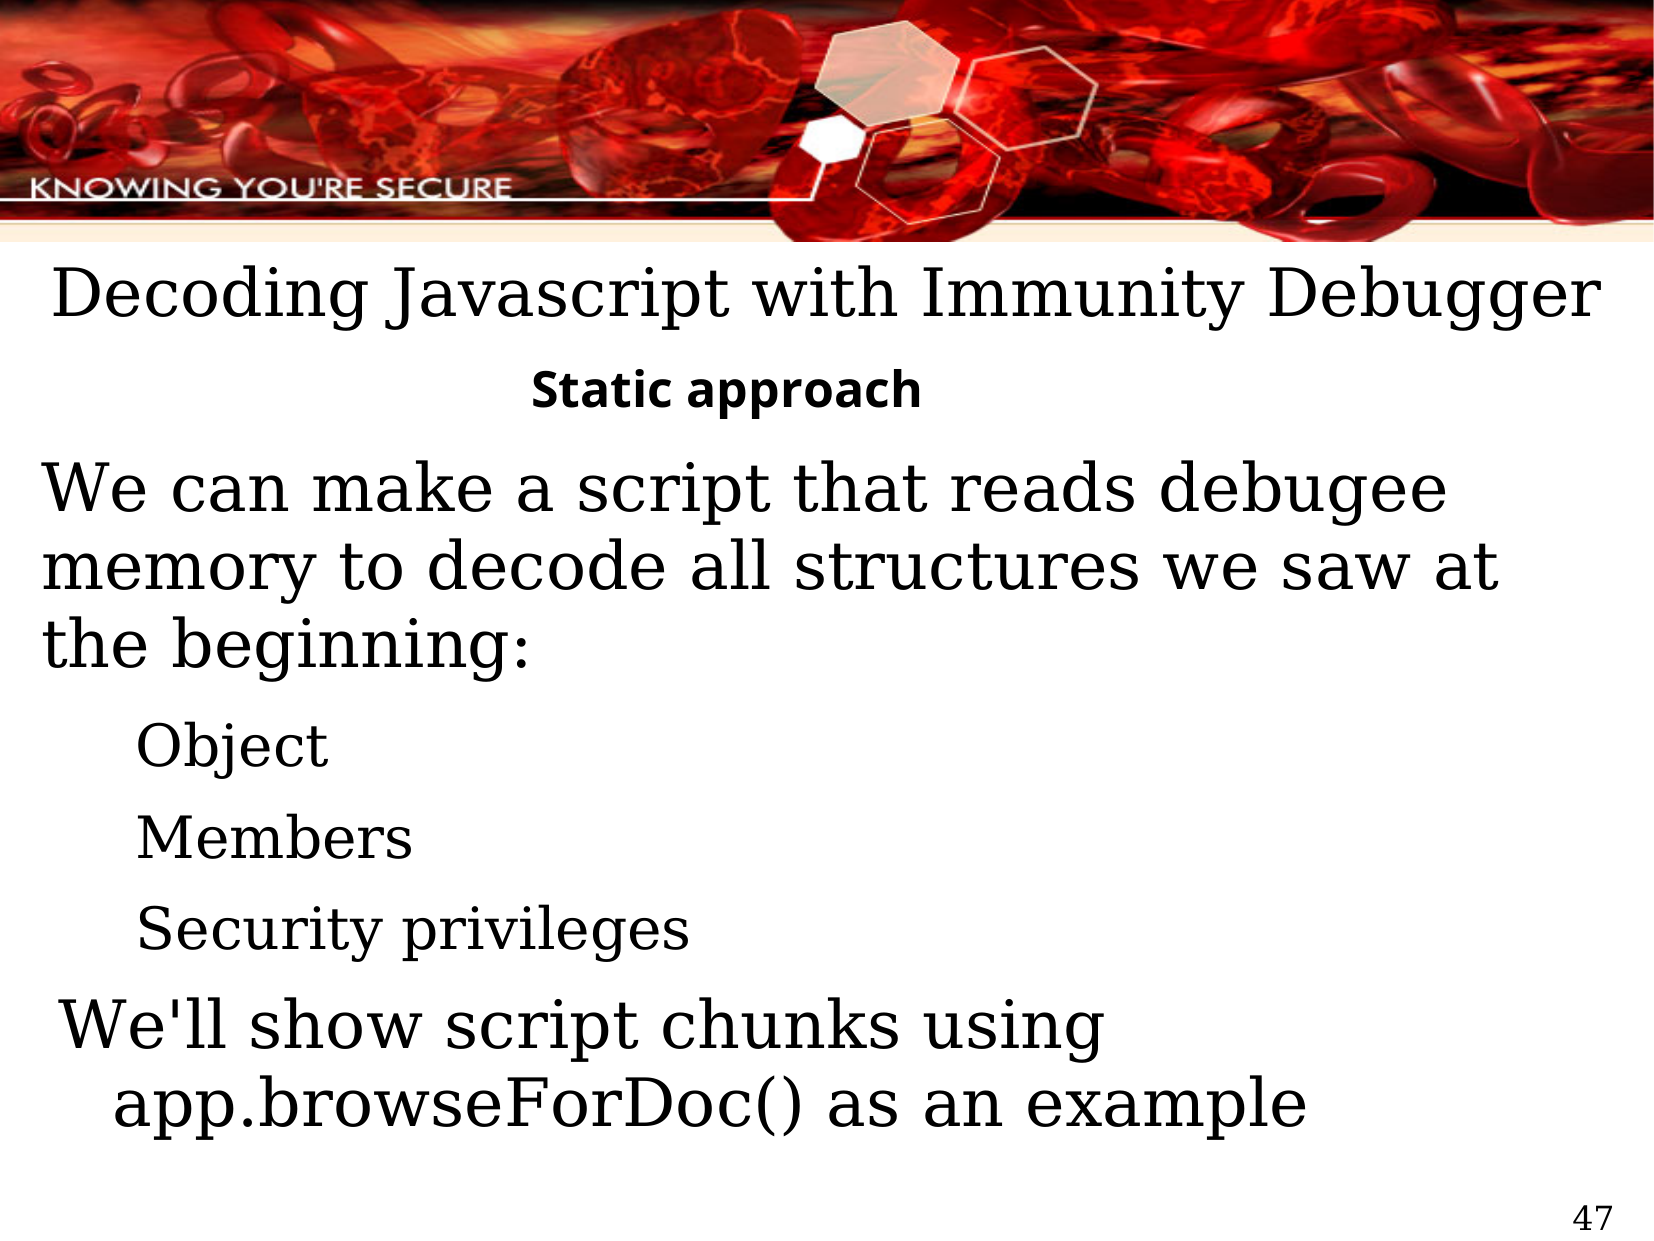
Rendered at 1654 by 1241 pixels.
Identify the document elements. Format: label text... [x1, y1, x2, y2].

text_box Static approach [531, 354, 1014, 433]
picture [0, 0, 1654, 189]
title Decoding Javascript with Immunity Debugger [0, 189, 1654, 397]
list We can make a script that reads debugee memory to decode all structures we saw at the beginning: Object Members Security privileges We'll show script chunks using app.browseForDoc() as an example [41, 449, 1577, 1143]
